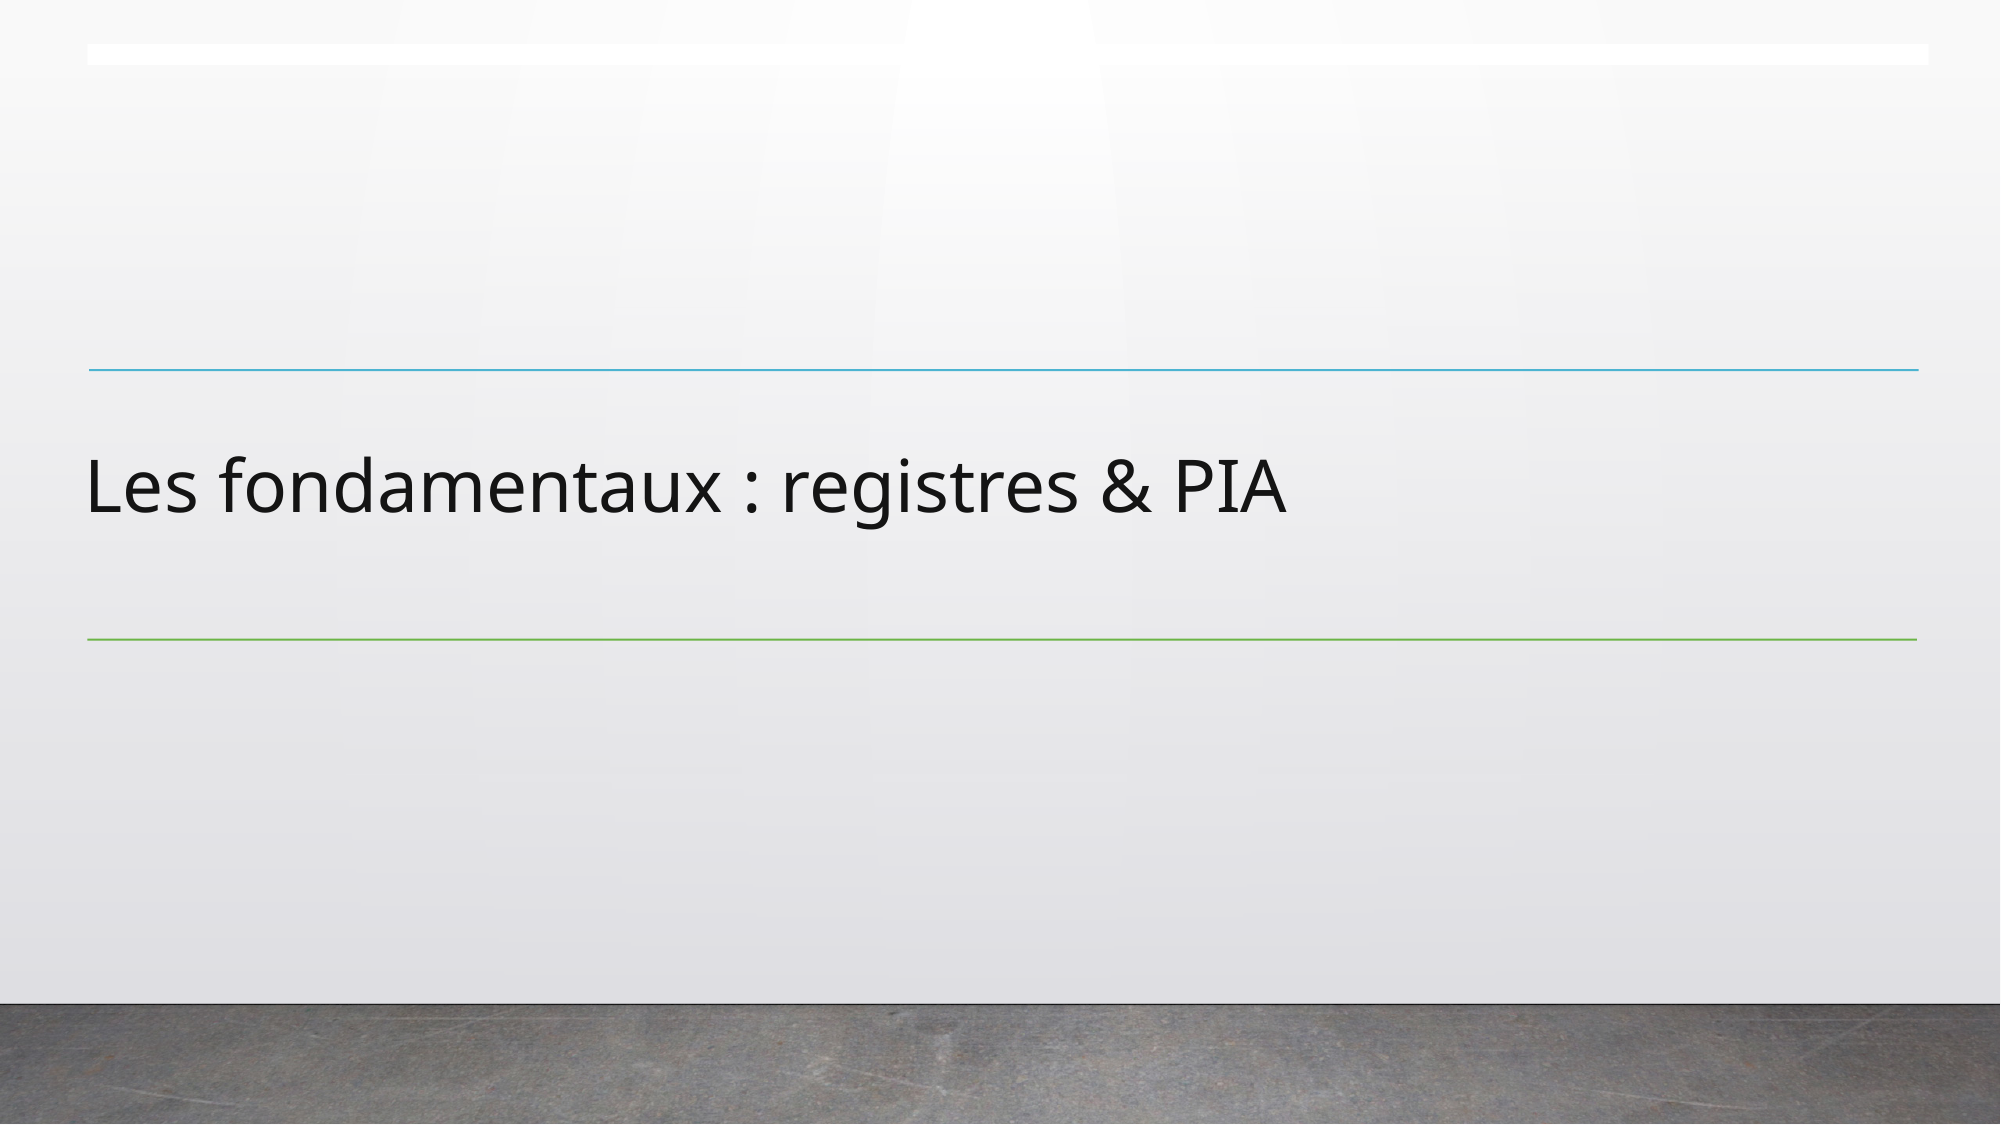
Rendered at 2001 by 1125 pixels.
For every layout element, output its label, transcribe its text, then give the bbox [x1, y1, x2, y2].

list Les fondamentaux : registres & PIA [69, 431, 1912, 535]
picture [0, 1004, 2000, 1124]
